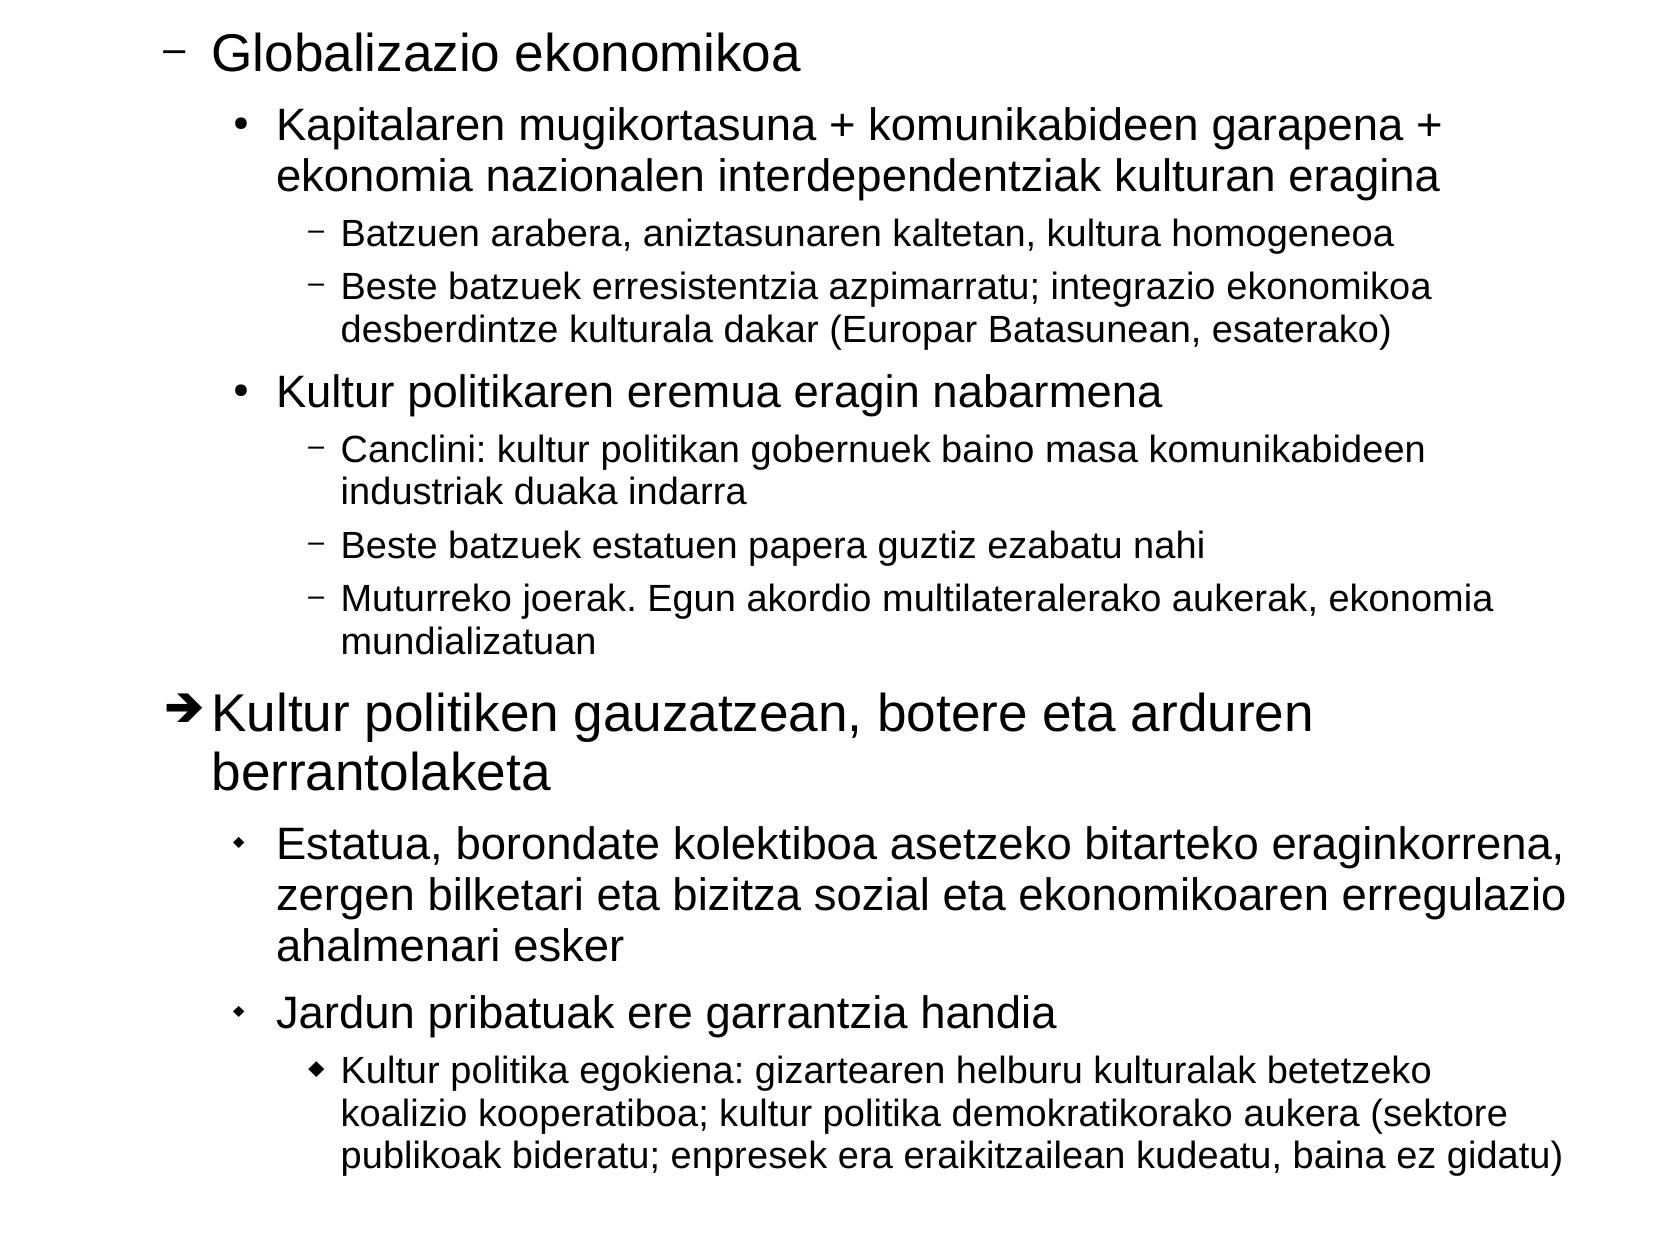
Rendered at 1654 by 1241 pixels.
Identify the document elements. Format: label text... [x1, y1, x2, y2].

list Globalizazio ekonomikoa Kapitalaren mugikortasuna + komunikabideen garapena + ekonomia nazionalen interdependentziak kulturan eragina Batzuen arabera, aniztasunaren kaltetan, kultura homogeneoa Beste batzuek erresistentzia azpimarratu; integrazio ekonomikoa desberdintze kulturala dakar (Europar Batasunean, esaterako) Kultur politikaren eremua eragin nabarmena Canclini: kultur politikan gobernuek baino masa komunikabideen industriak duaka indarra Beste batzuek estatuen papera guztiz ezabatu nahi Muturreko joerak. Egun akordio multilateralerako aukerak, ekonomia mundializatuan Kultur politiken gauzatzean, botere eta arduren berrantolaketa Estatua, borondate kolektiboa asetzeko bitarteko eraginkorrena, zergen bilketari eta bizitza sozial eta ekonomikoaren erregulazio ahalmenari esker Jardun pribatuak ere garrantzia handia Kultur politika egokiena: gizartearen helburu kulturalak betetzeko koalizio kooperatiboa; kultur politika demokratikorako aukera (sektore publikoak bideratu; enpresek era eraikitzailean kudeatu, baina ez gidatu) [82, 23, 1571, 1229]
